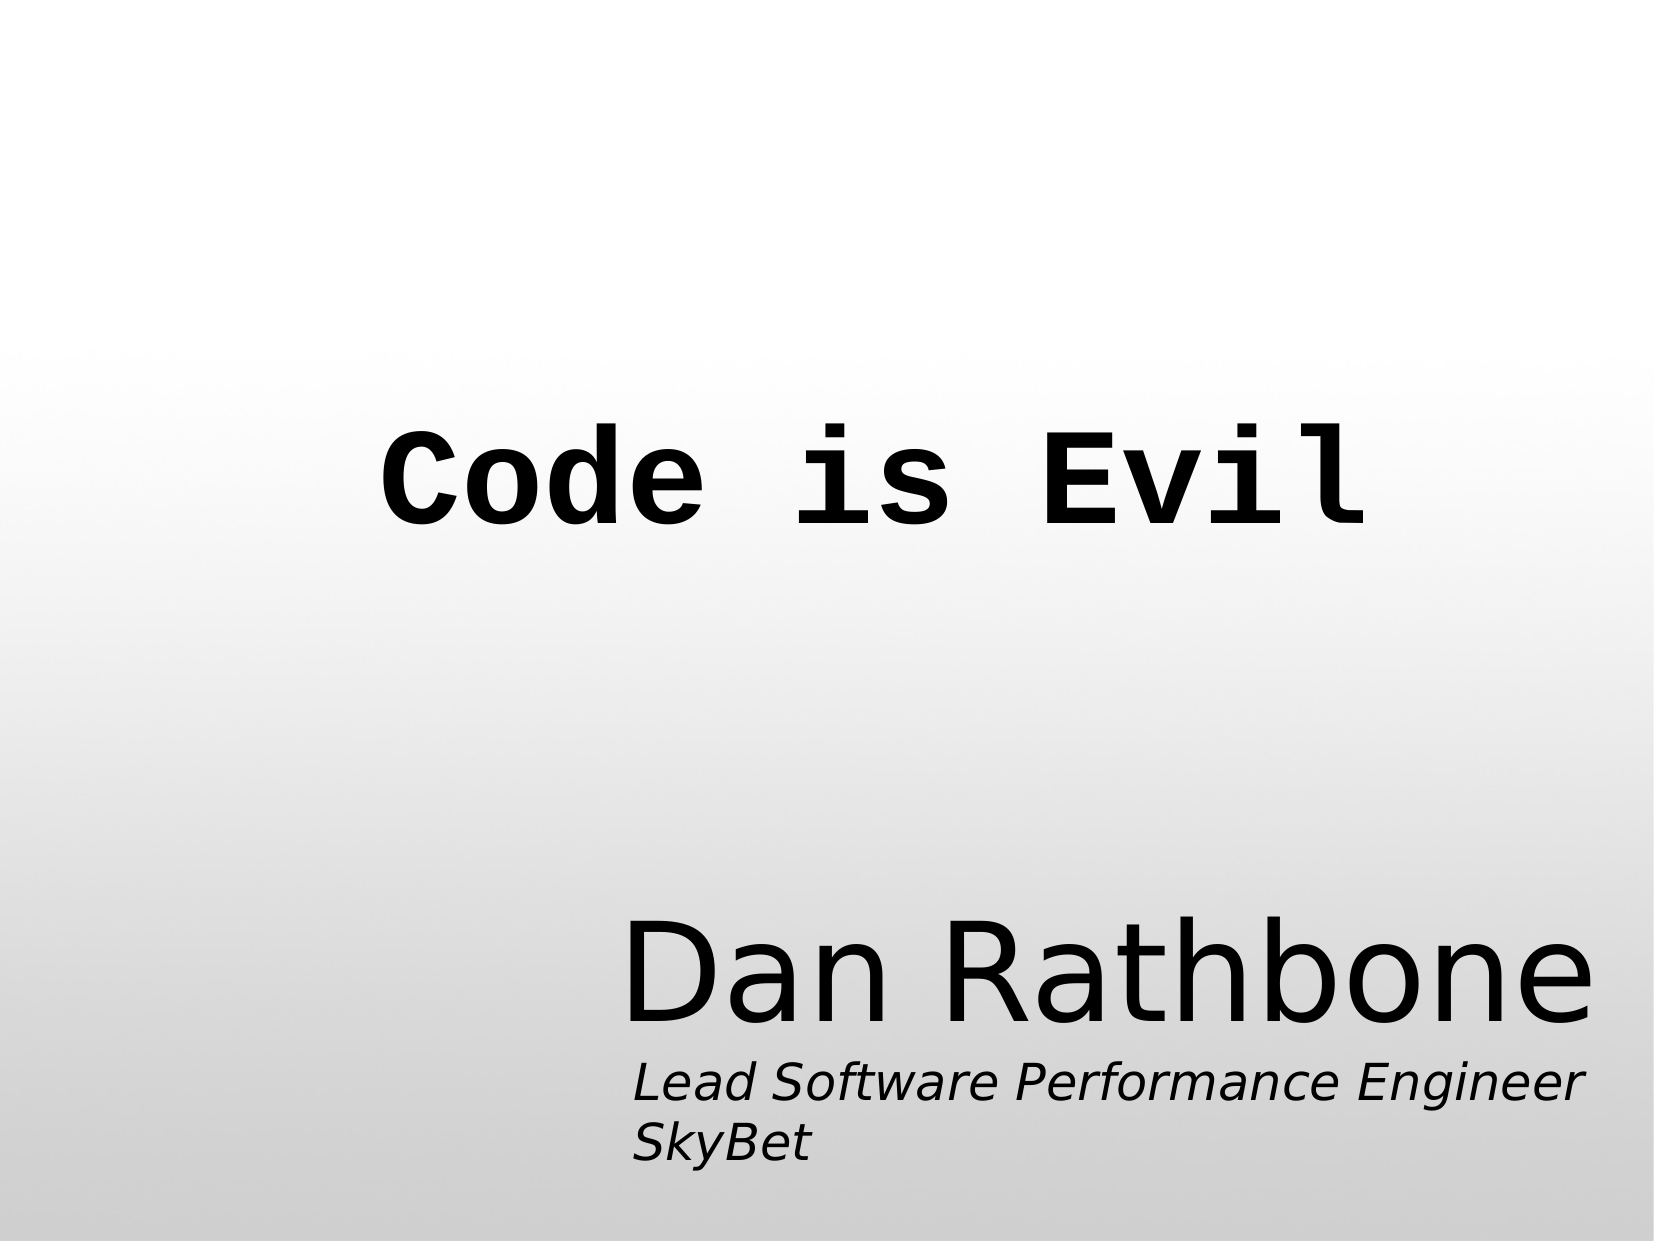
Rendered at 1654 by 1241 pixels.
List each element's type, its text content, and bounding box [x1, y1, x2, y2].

picture [0, 0, 1654, 1241]
title Code is Evil [53, 383, 1654, 591]
text_box Dan Rathbone Lead Software Performance Engineer SkyBet [602, 885, 1615, 1180]
